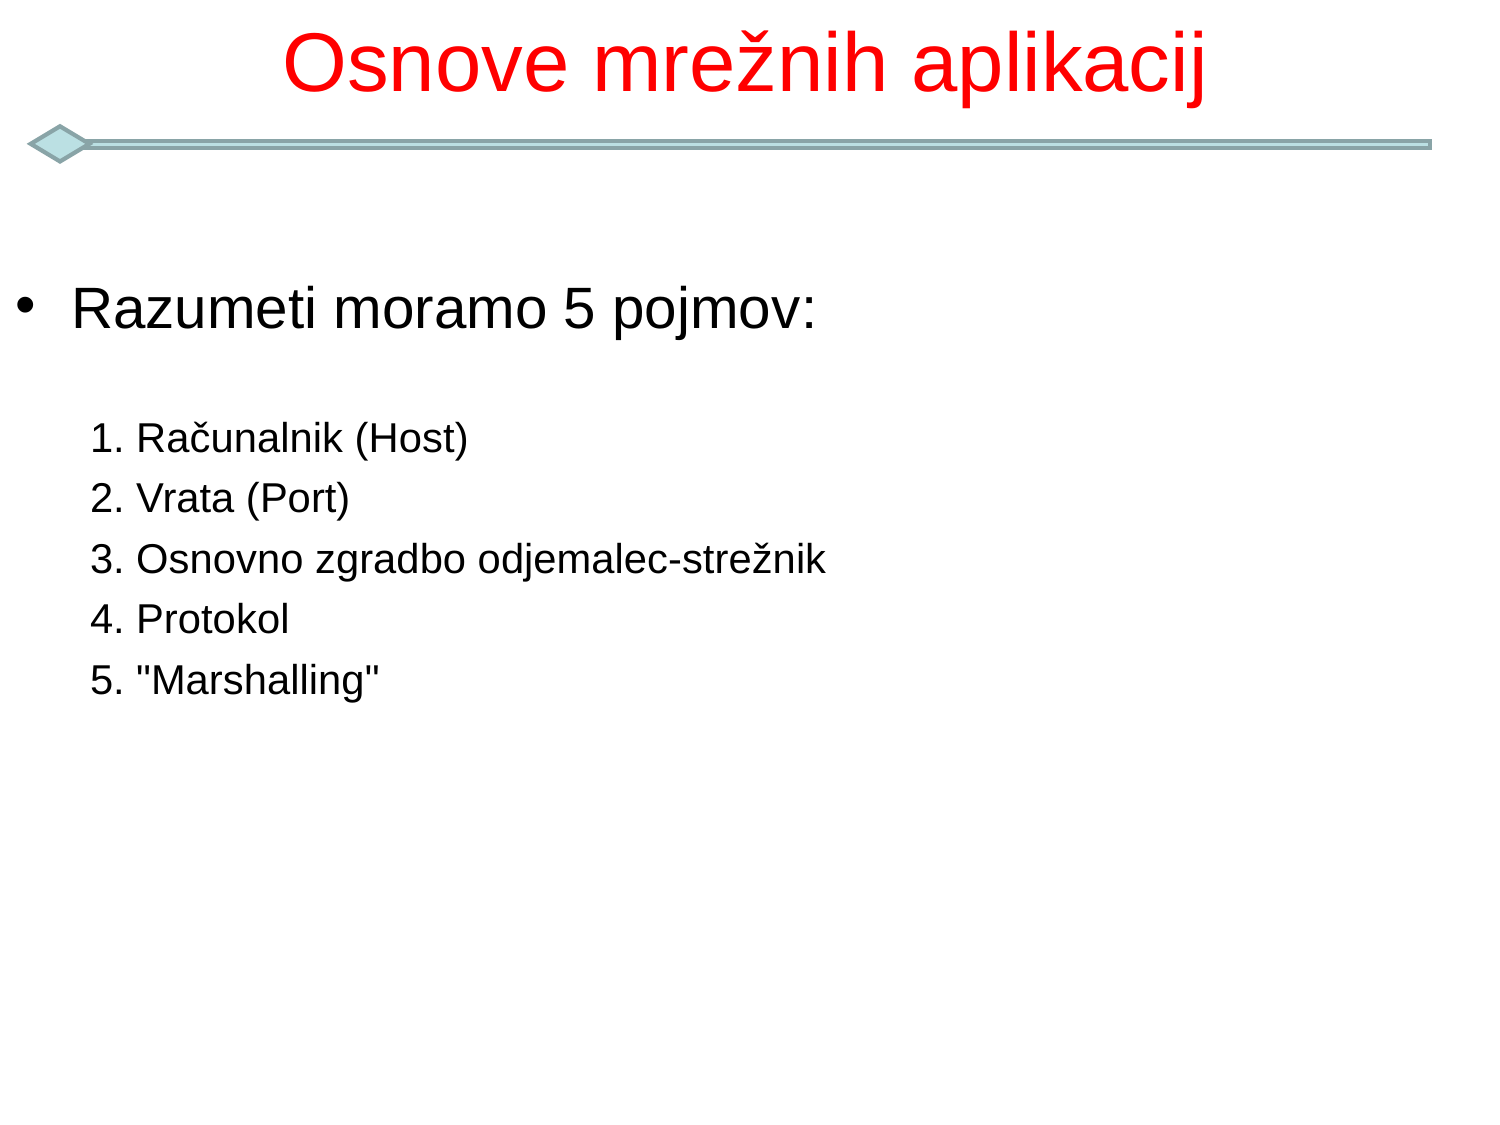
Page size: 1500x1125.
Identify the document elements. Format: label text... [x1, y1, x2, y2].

list Razumeti moramo 5 pojmov: 1. Računalnik (Host) 2. Vrata (Port) 3. Osnovno zgradbo odjemalec-strežnik 4. Protokol 5. "Marshalling" [0, 262, 1351, 1006]
title Osnove mrežnih aplikacij [70, 0, 1421, 118]
